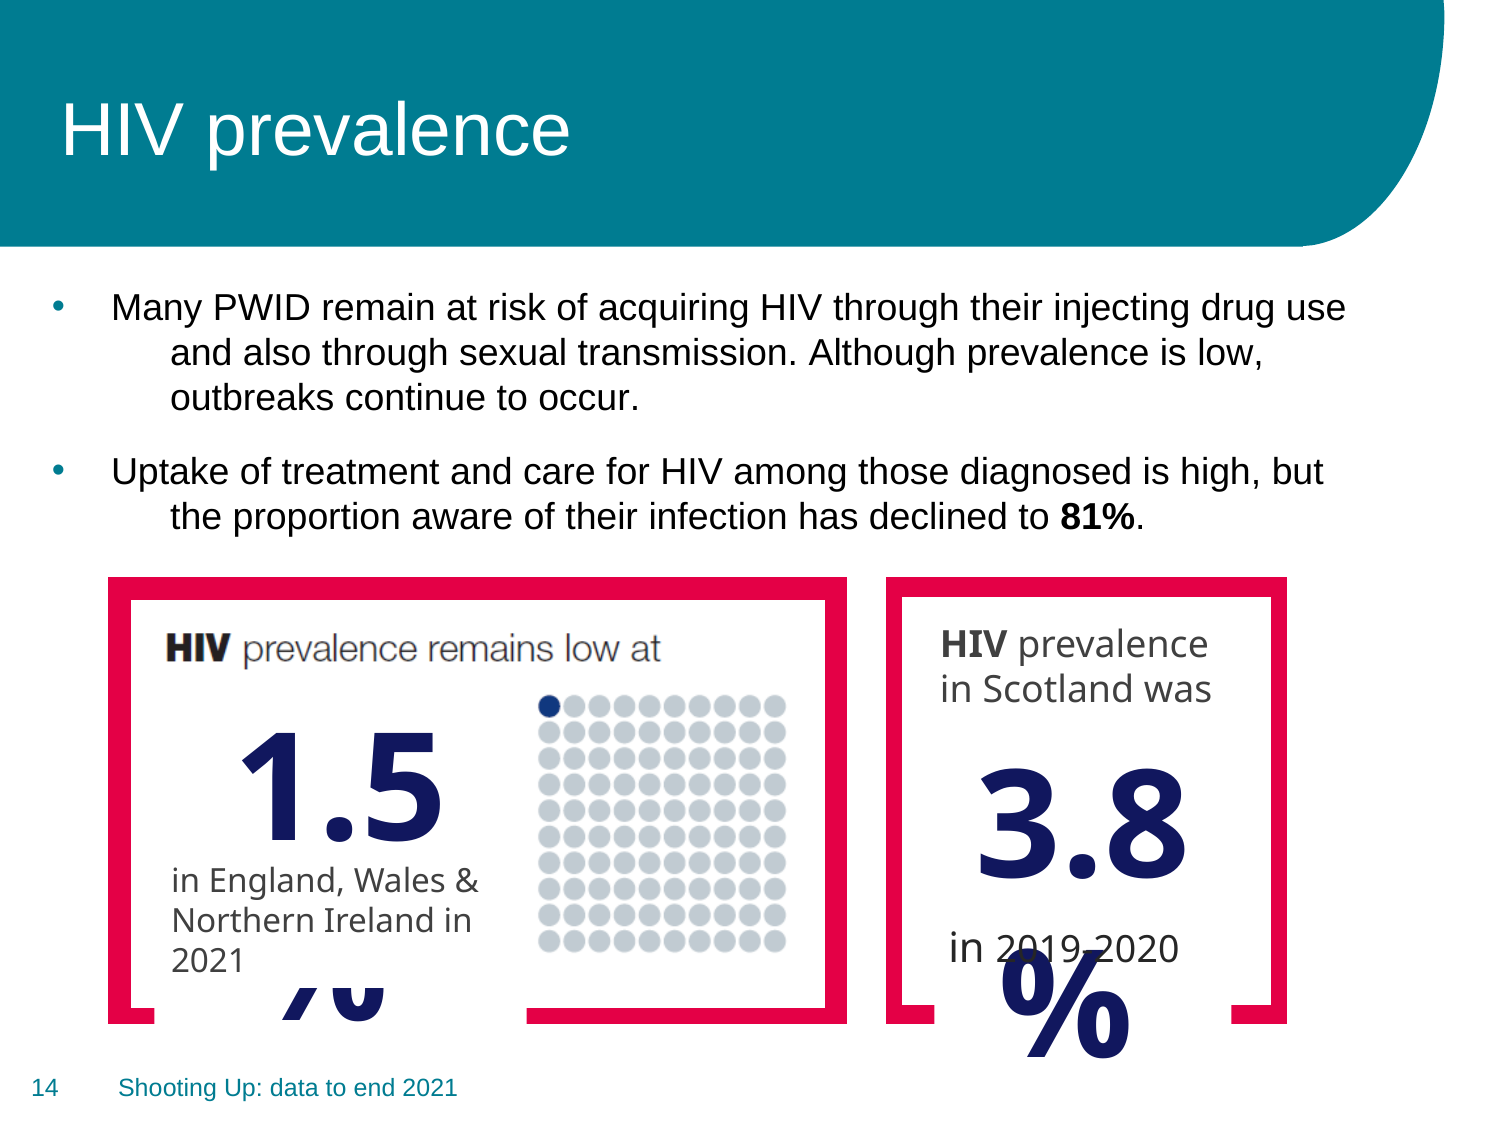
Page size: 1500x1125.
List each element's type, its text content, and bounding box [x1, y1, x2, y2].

text_box 1.5% [154, 683, 527, 881]
text_box [16, 1056, 90, 1117]
text_box [888, 579, 1285, 1022]
text_box 3.8% [934, 720, 1232, 913]
title HIV prevalence [48, 74, 1347, 177]
text_box Shooting Up: data to end 2021 [103, 1056, 1335, 1116]
text_box in 2019-2020 [933, 913, 1265, 970]
text_box [110, 579, 845, 1022]
text_box HIV prevalence in Scotland was [924, 612, 1249, 704]
text_box Many PWID remain at risk of acquiring HIV through their injecting drug use and also through sexual transmission. Although prevalence is low, outbreaks continue to occur. Uptake of treatment and care for HIV among those diagnosed is high, but the proportion aware of their infection has declined to 81%. [41, 277, 1386, 543]
text_box in England, Wales & Northern Ireland in 2021 [156, 851, 503, 988]
picture [131, 600, 825, 1008]
